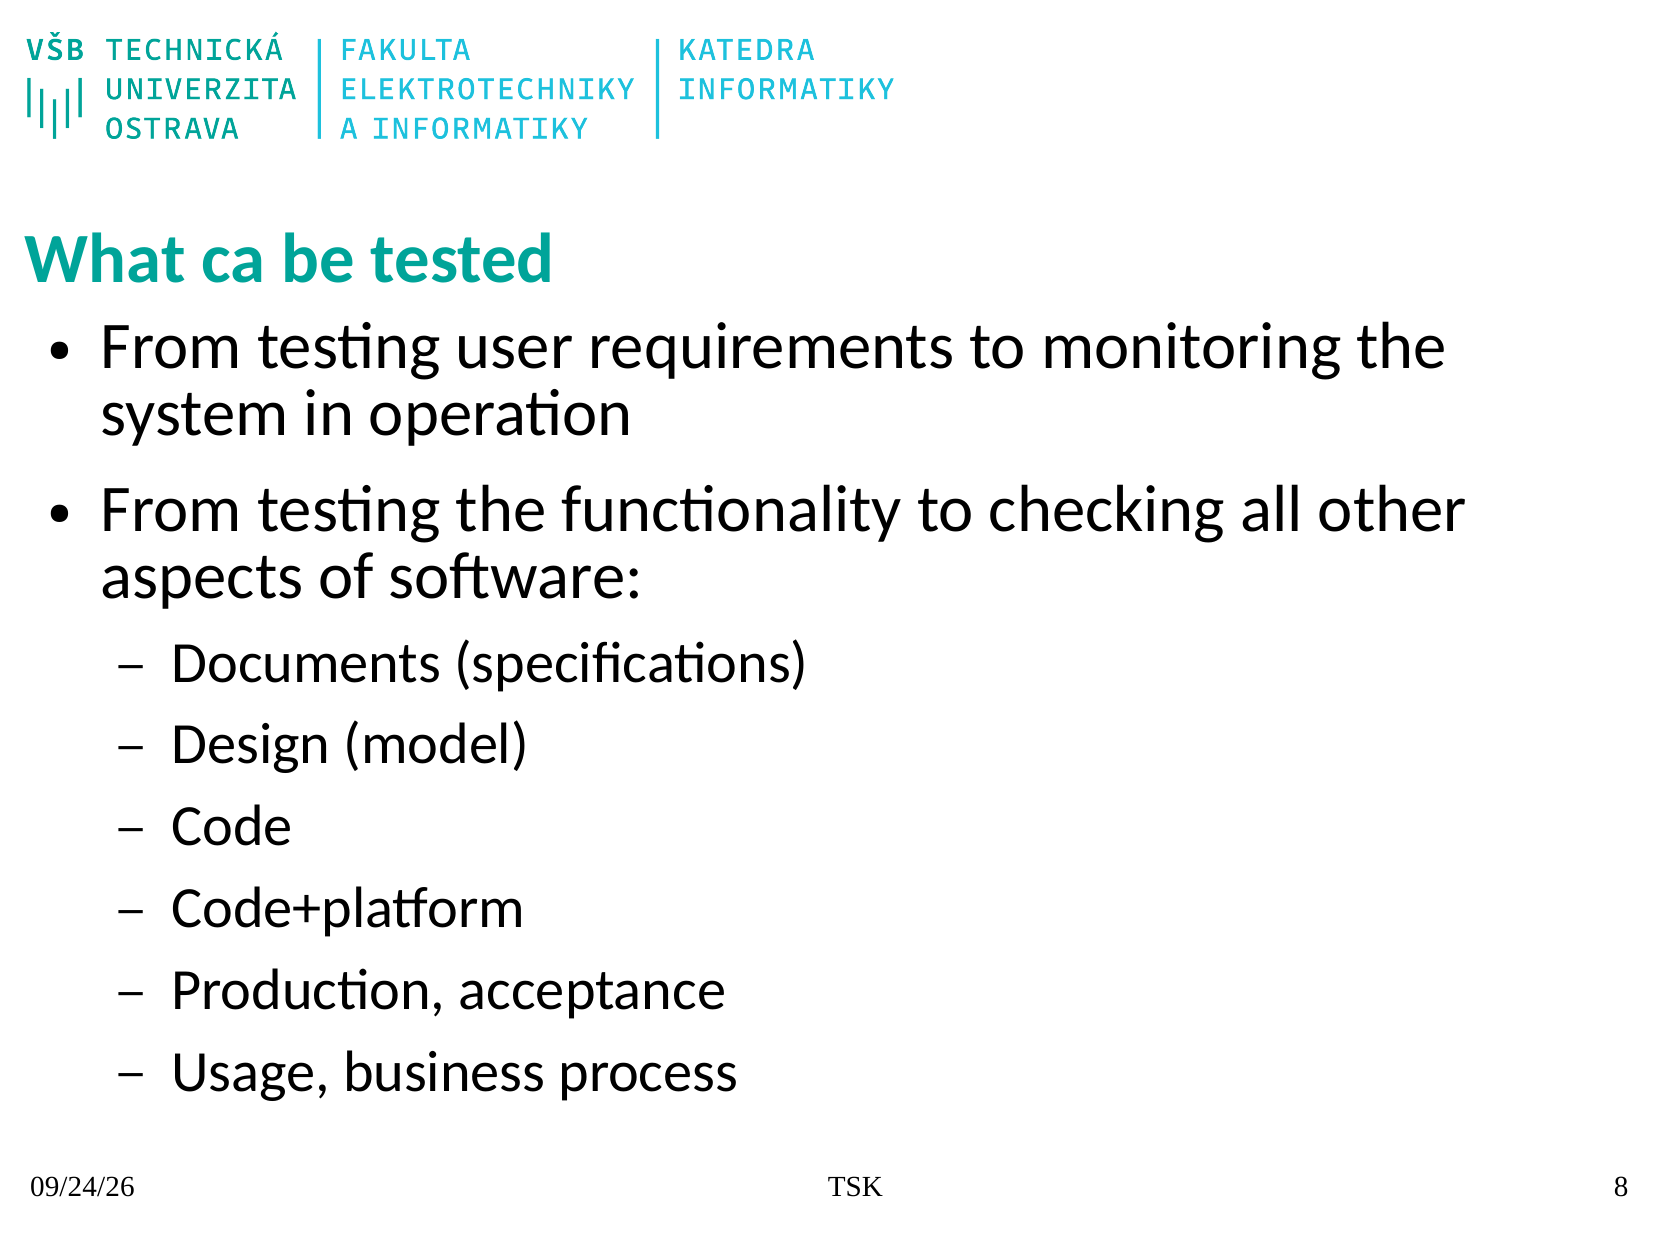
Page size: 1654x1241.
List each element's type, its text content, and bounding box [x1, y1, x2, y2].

title What ca be tested [24, 169, 1629, 300]
list From testing user requirements to monitoring the system in operation From testing the functionality to checking all other aspects of software: Documents (specifications) Design (model) Code Code+platform Production, acceptance Usage, business process [30, 318, 1629, 1146]
picture [26, 31, 894, 139]
